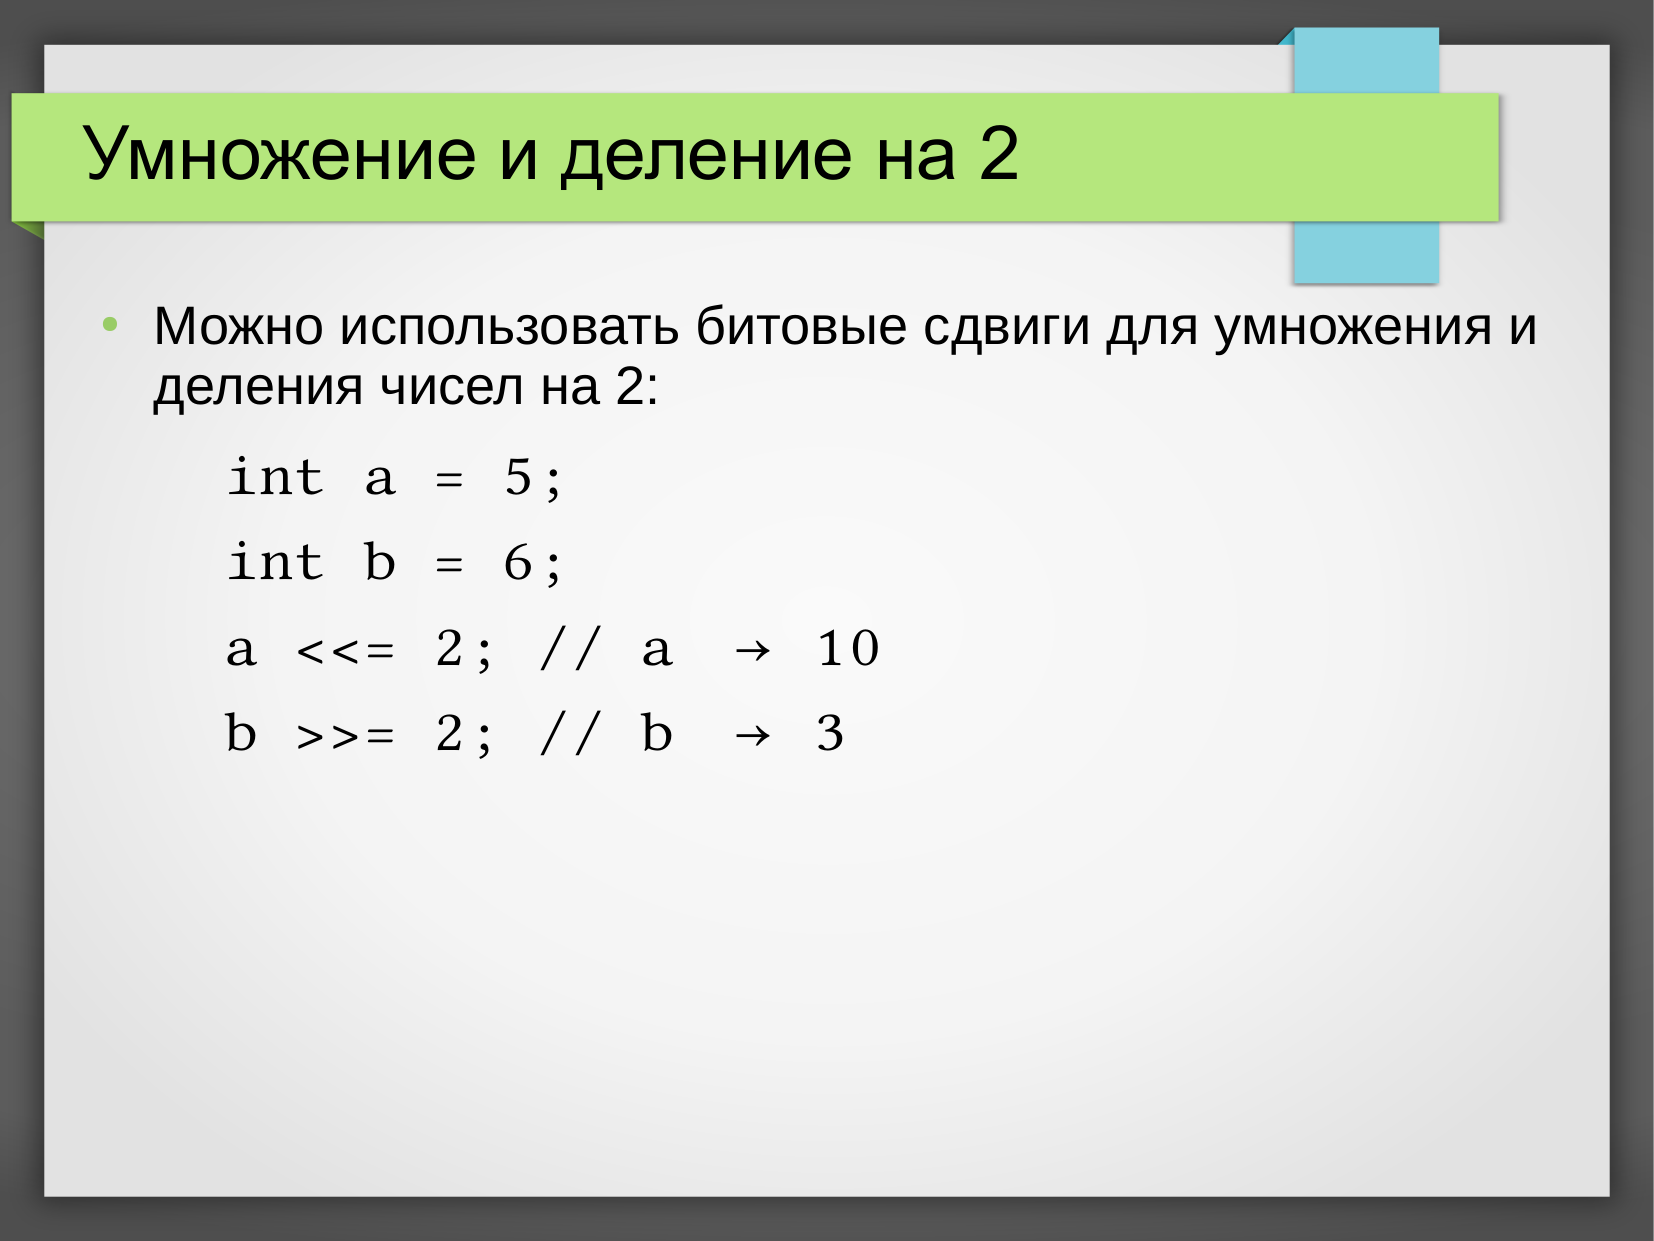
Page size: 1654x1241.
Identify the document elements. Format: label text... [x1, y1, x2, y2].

title Умножение и деление на 2 [82, 94, 1264, 213]
picture [0, 0, 1654, 1241]
list Можно использовать битовые сдвиги для умножения и деления чисел на 2: int a = 5; int b = 6; a <<= 2; // a → 10 b >>= 2; // b → 3 [82, 295, 1571, 1015]
